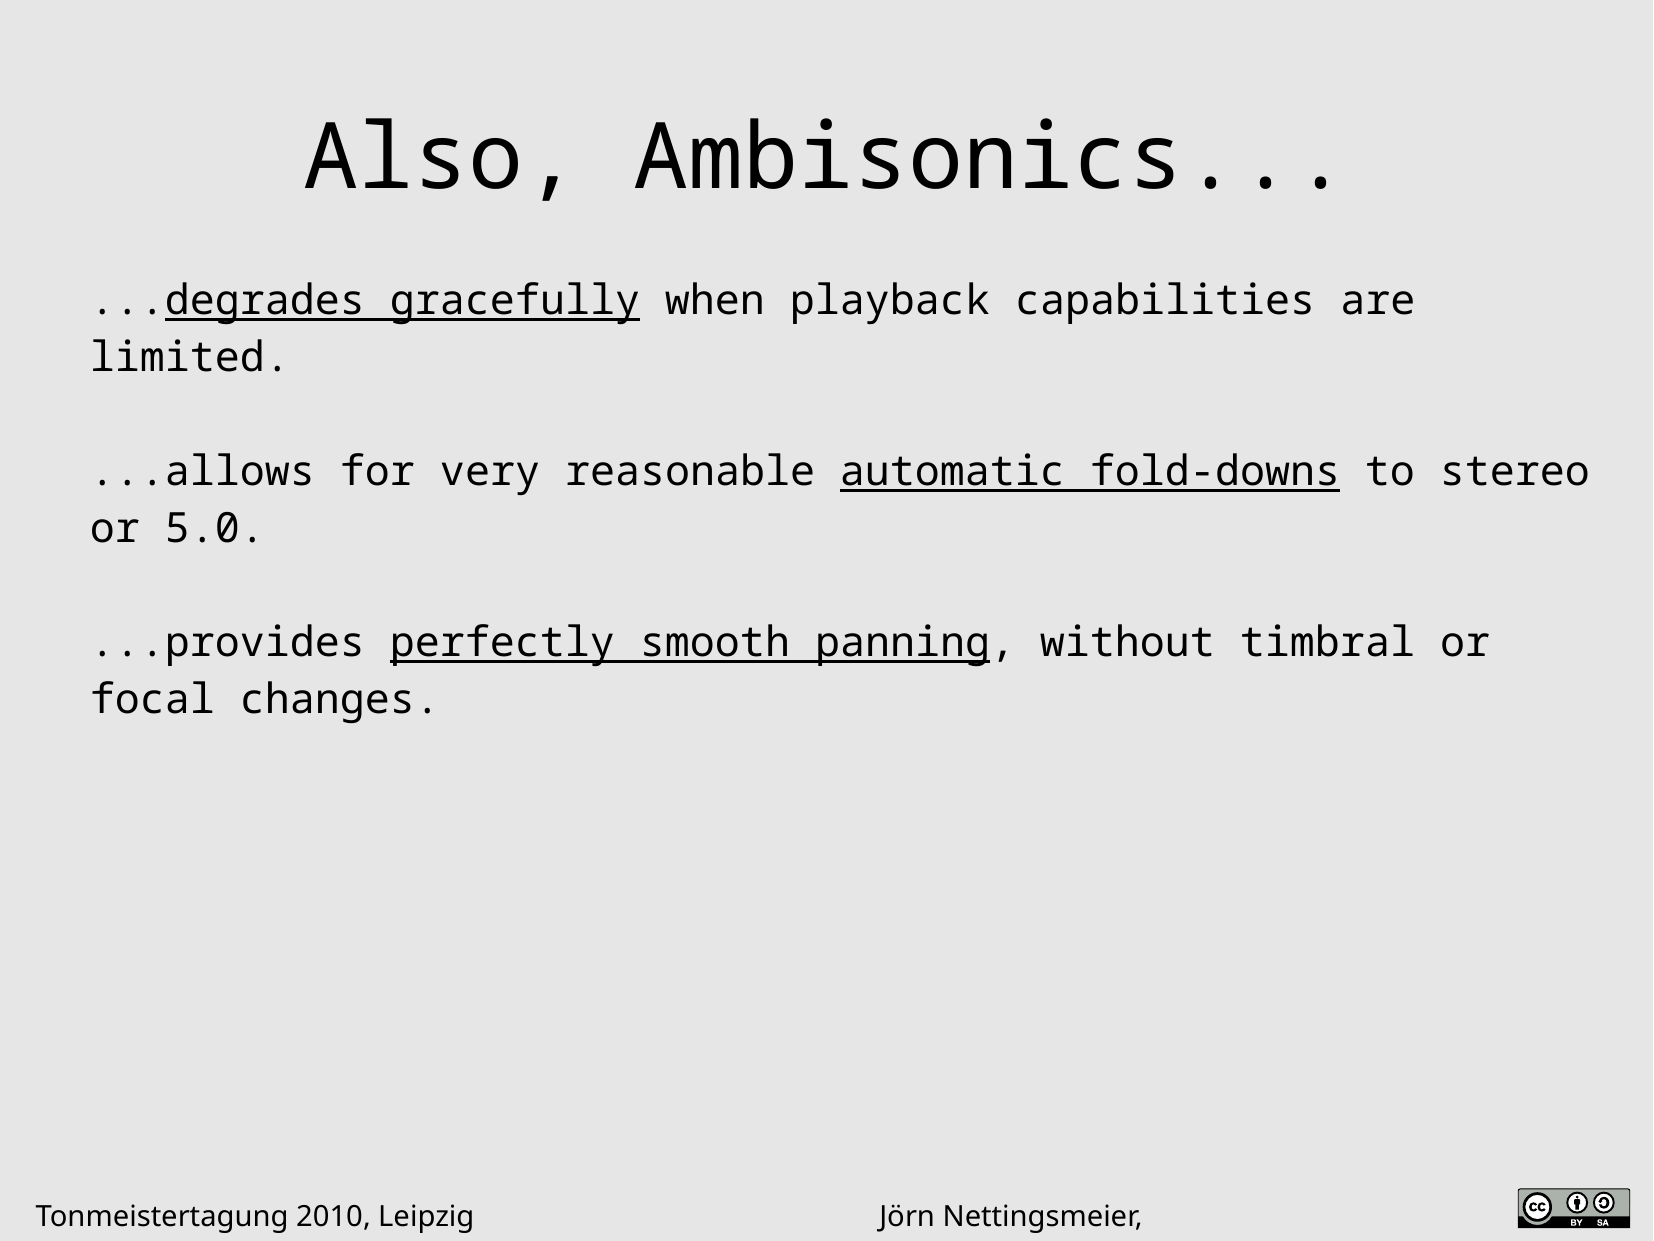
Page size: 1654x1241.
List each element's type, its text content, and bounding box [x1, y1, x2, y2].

title Also, Ambisonics... [82, 49, 1571, 257]
text_box ...degrades gracefully when playback capabilities are limited. ...allows for very reasonable automatic fold-downs to stereo or 5.0. ...provides perfectly smooth panning, without timbral or focal changes. [75, 262, 1613, 714]
